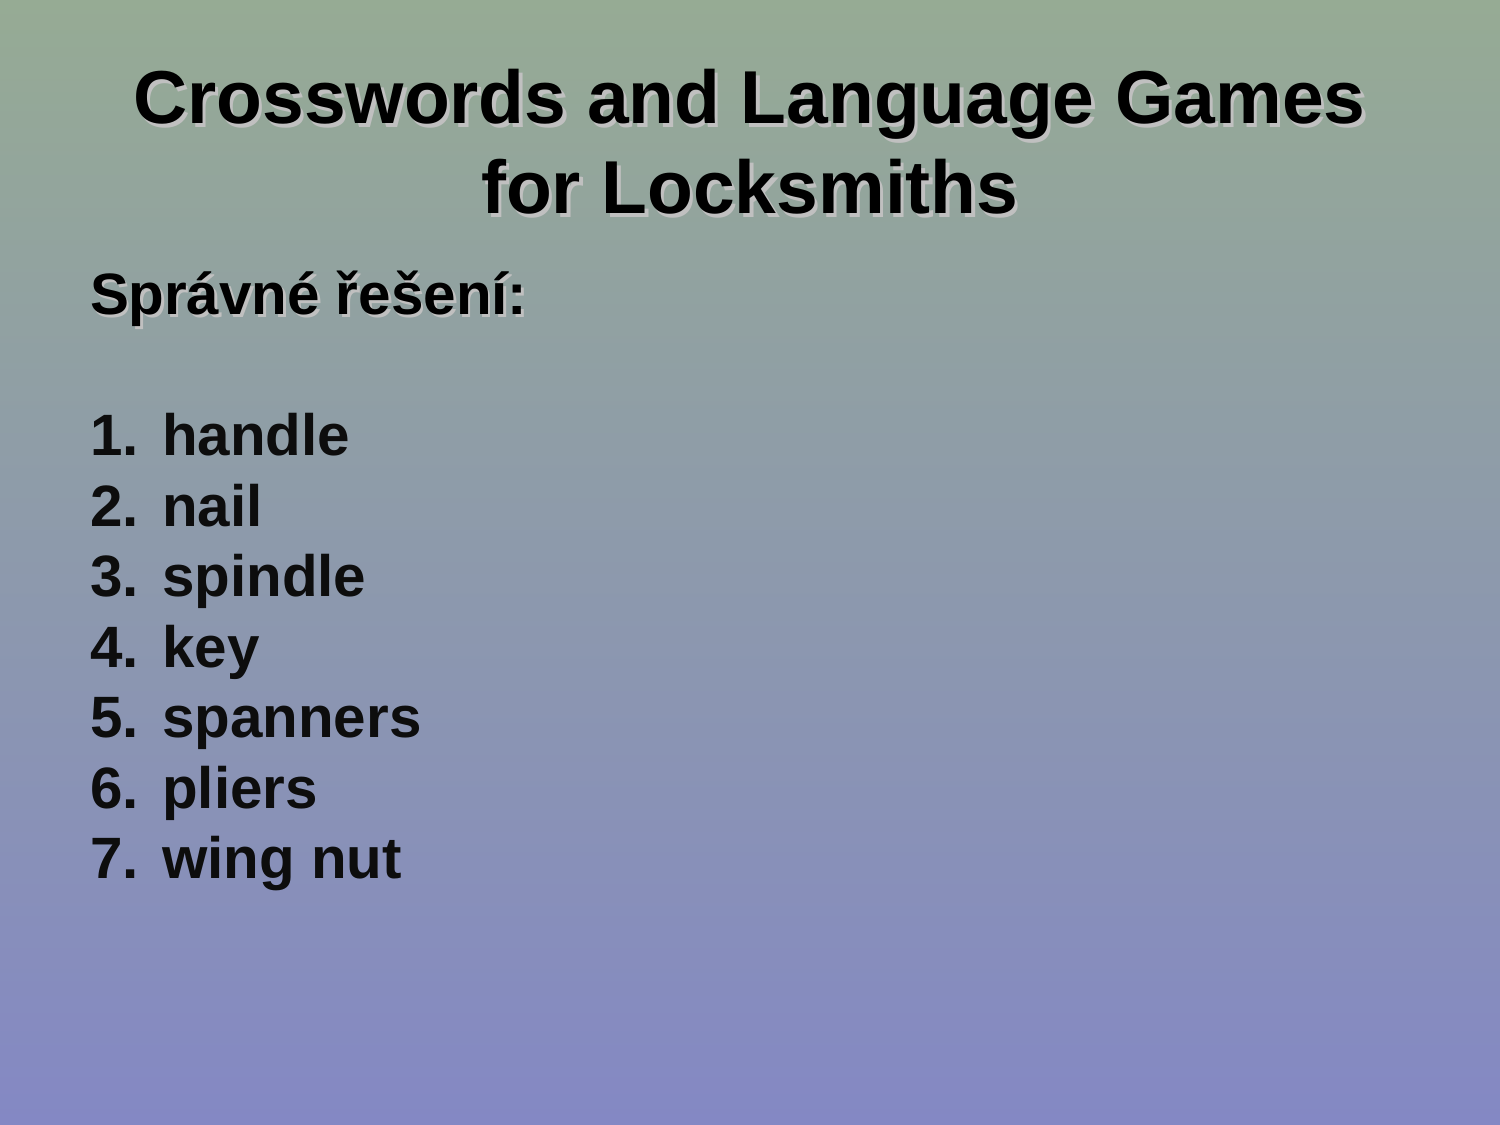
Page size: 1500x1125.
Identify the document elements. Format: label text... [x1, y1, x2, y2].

list Správné řešení: handle nail spindle key spanners pliers wing nut [75, 262, 1426, 1006]
title Crosswords and Language Games for Locksmiths [75, 41, 1426, 237]
